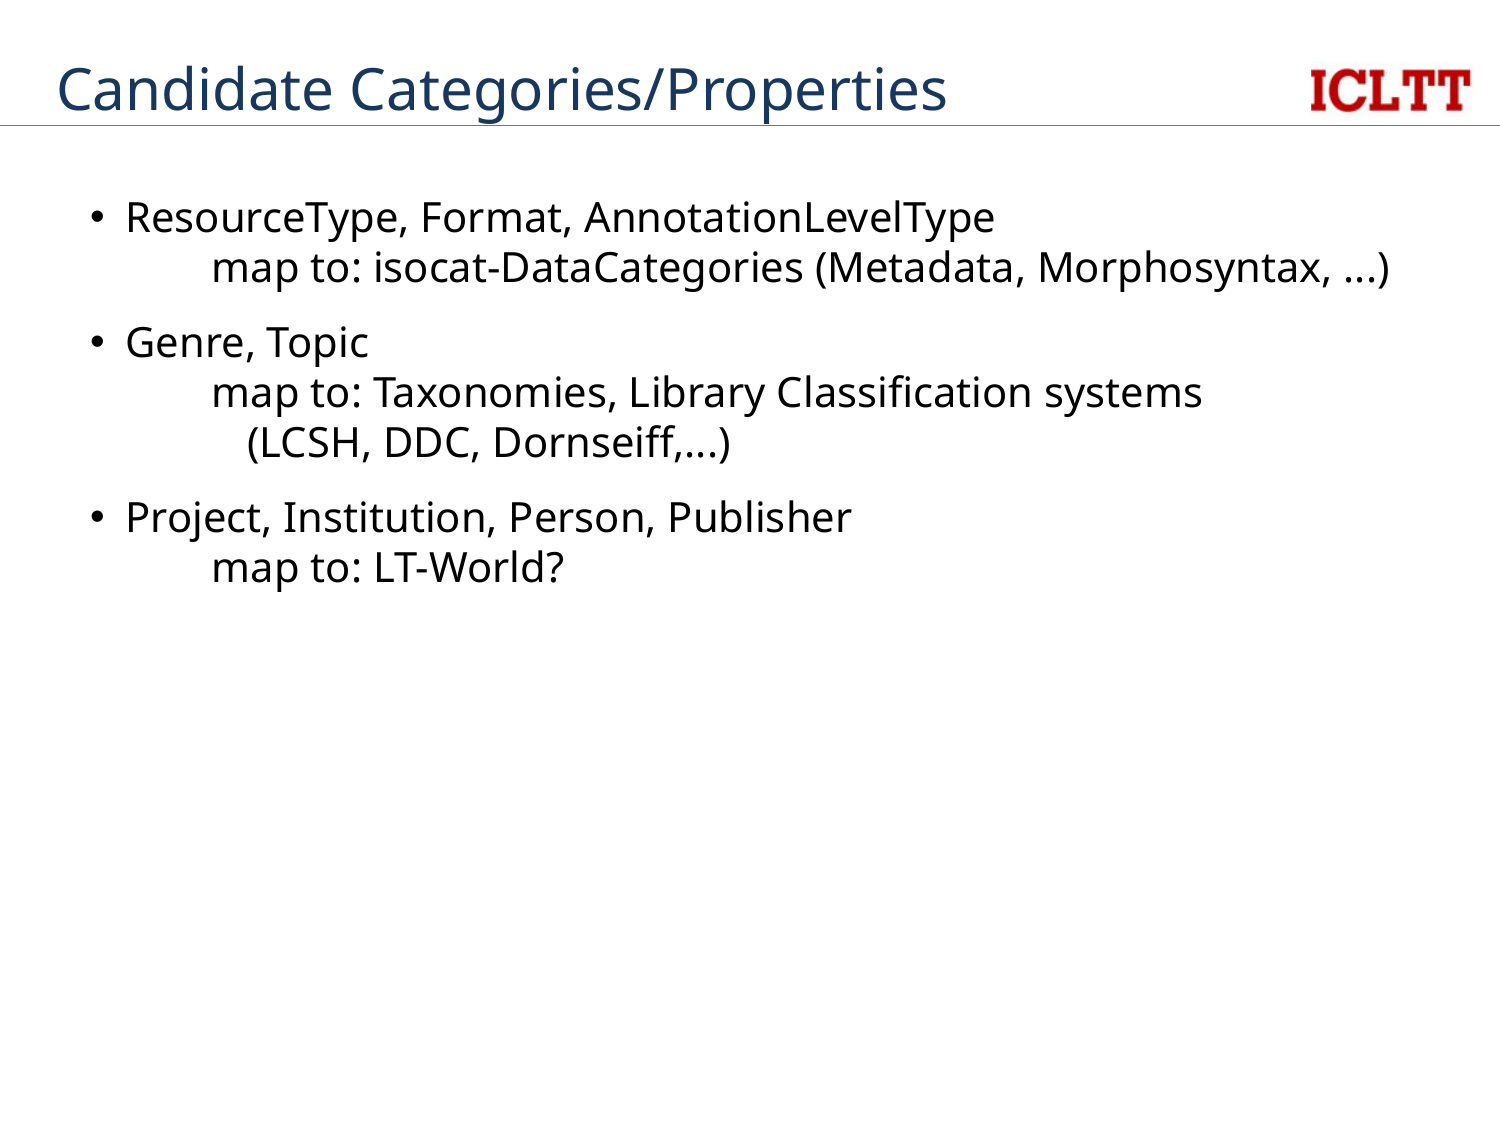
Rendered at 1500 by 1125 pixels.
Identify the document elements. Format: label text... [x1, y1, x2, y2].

title Candidate Categories/Properties [41, 45, 1426, 126]
list ResourceType, Format, AnnotationLevelType map to: isocat-DataCategories (Metadata, Morphosyntax, ...) Genre, Topic map to: Taxonomies, Library Classification systems (LCSH, DDC, Dornseiff,...) Project, Institution, Person, Publisher map to: LT-World? [75, 183, 1500, 1004]
picture [1426, 61, 1475, 121]
